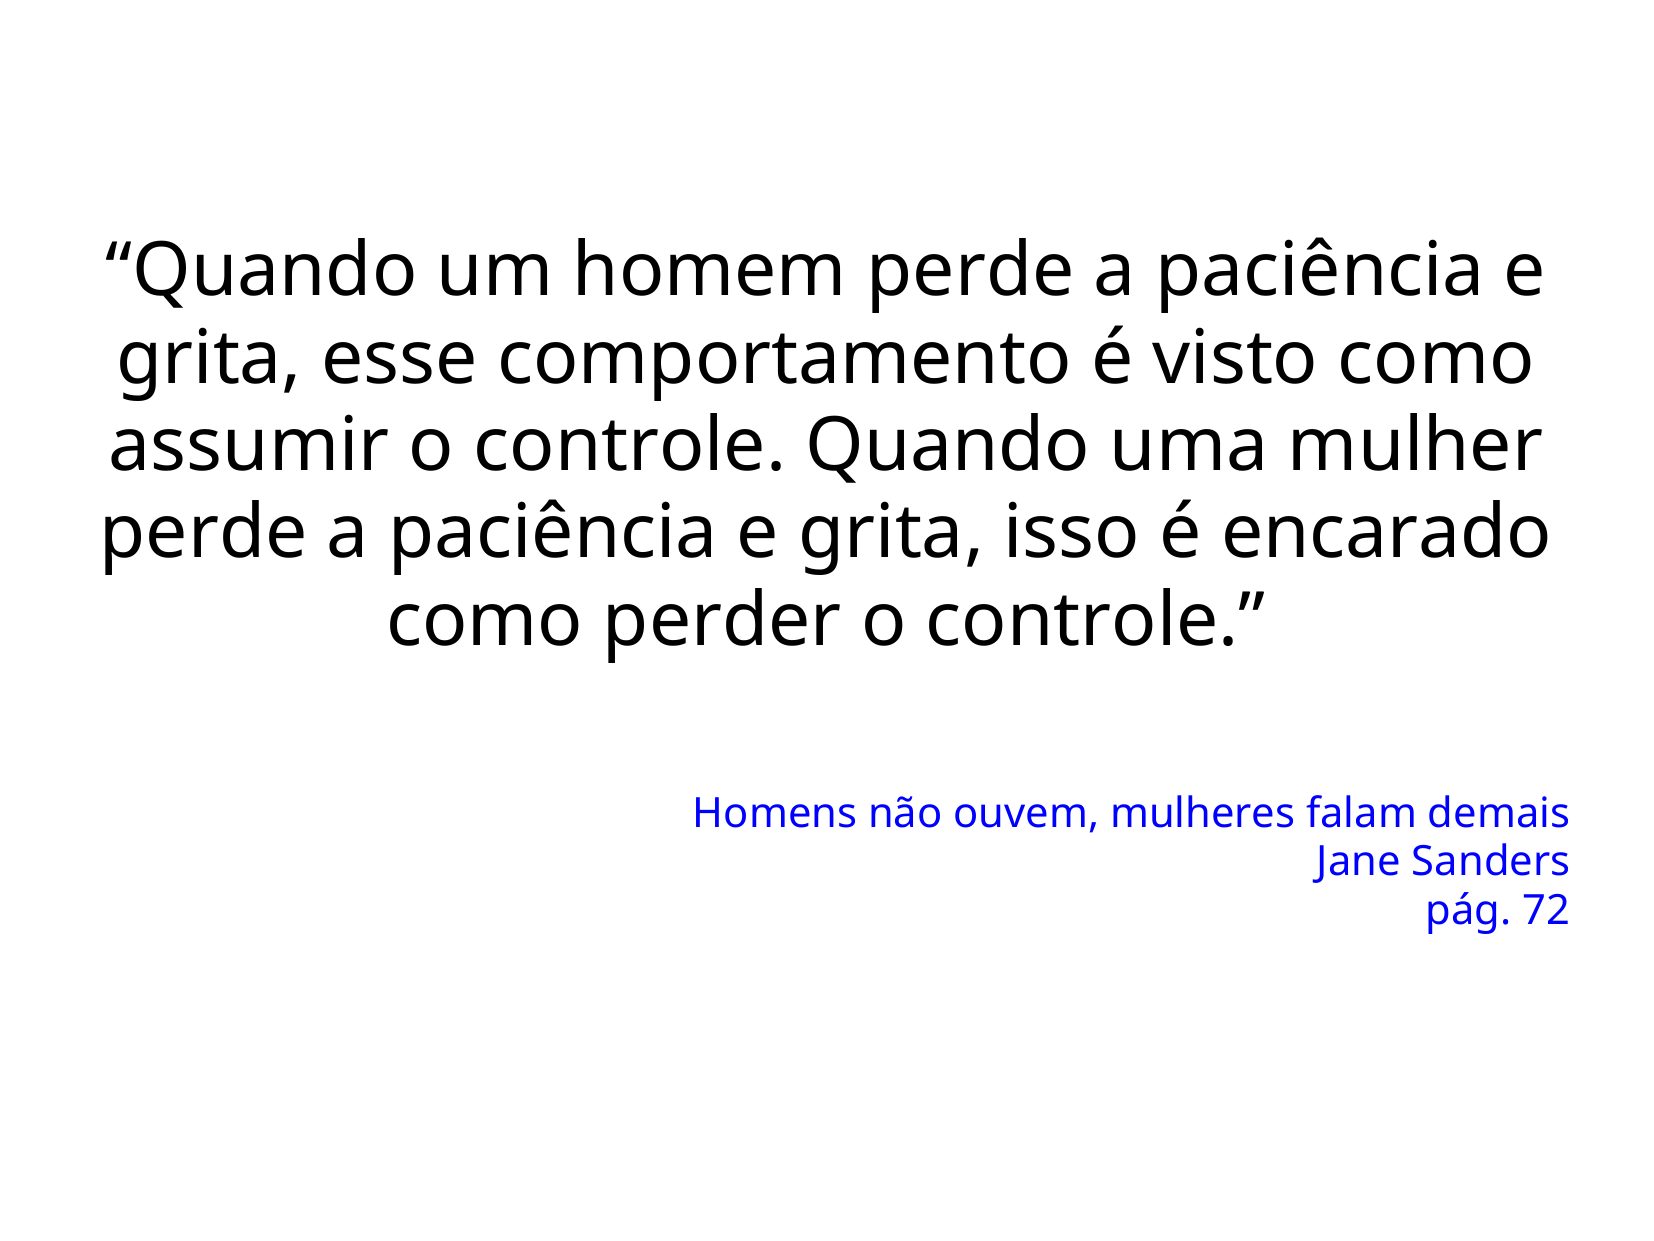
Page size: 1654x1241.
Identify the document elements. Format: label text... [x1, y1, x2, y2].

text_box “Quando um homem perde a paciência e grita, esse comportamento é visto como assumir o controle. Quando uma mulher perde a paciência e grita, isso é encarado como perder o controle.” Homens não ouvem, mulheres falam demais Jane Sanders pág. 72 [82, 56, 1571, 1102]
